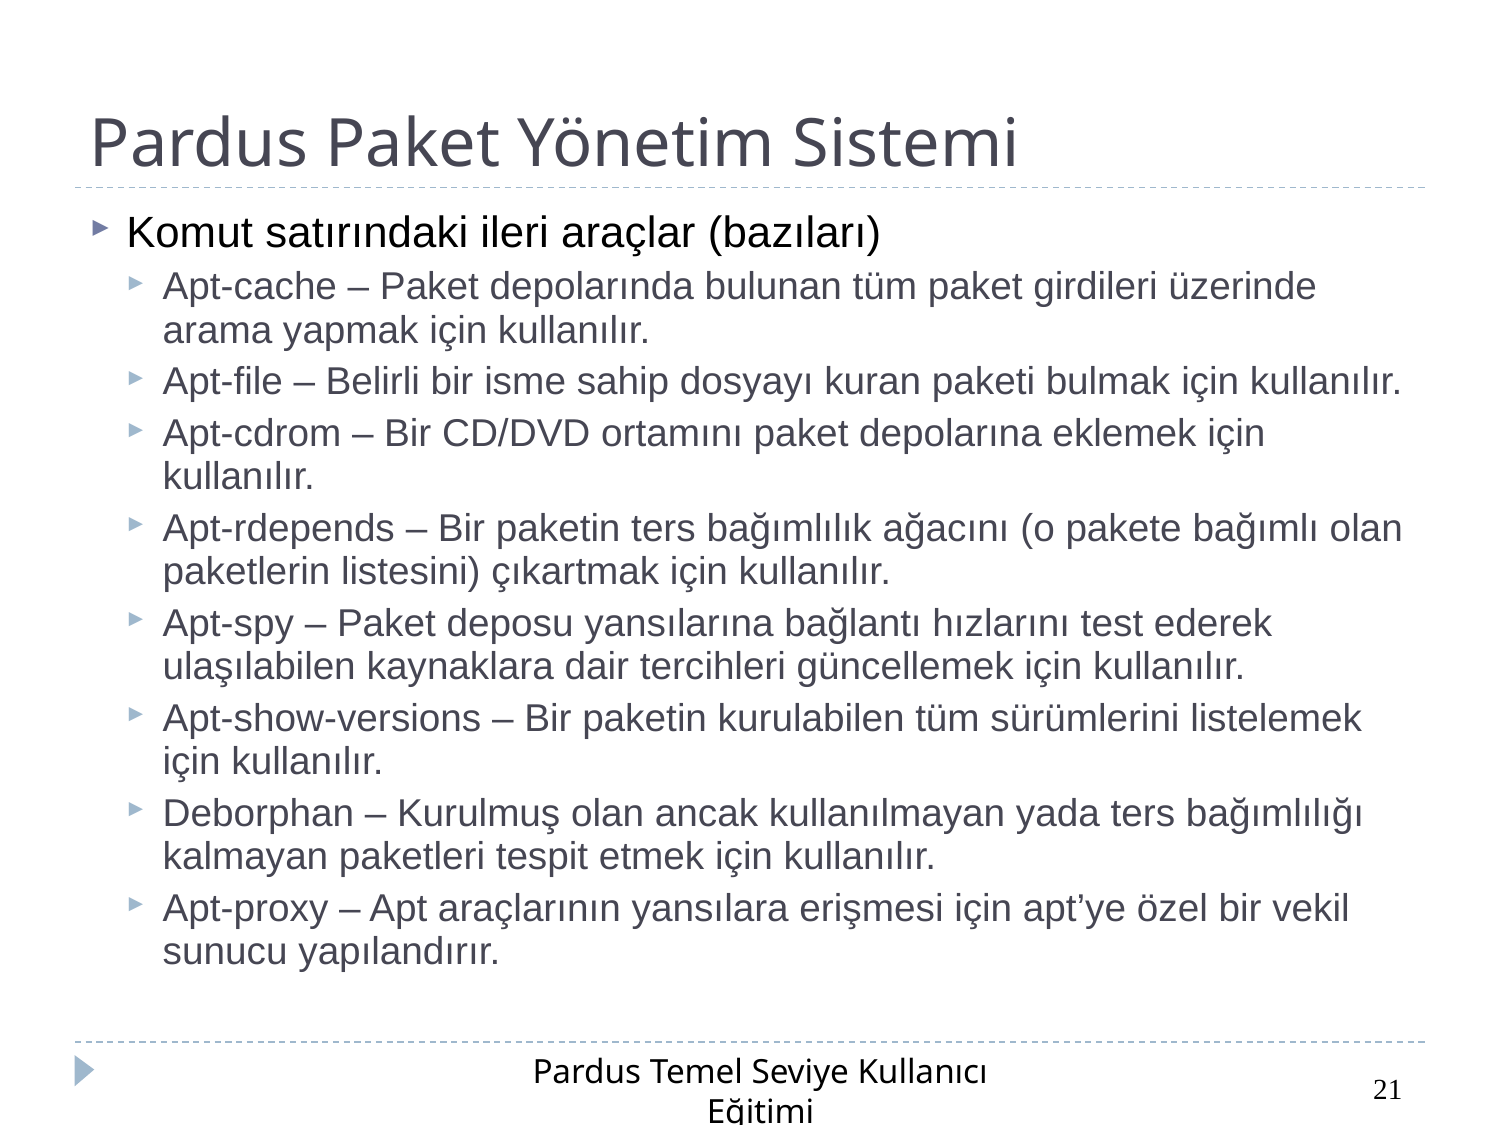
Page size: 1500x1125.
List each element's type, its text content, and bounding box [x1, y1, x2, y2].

list Komut satırındaki ileri araçlar (bazıları) Apt-cache – Paket depolarında bulunan tüm paket girdileri üzerinde arama yapmak için kullanılır. Apt-file – Belirli bir isme sahip dosyayı kuran paketi bulmak için kullanılır. Apt-cdrom – Bir CD/DVD ortamını paket depolarına eklemek için kullanılır. Apt-rdepends – Bir paketin ters bağımlılık ağacını (o pakete bağımlı olan paketlerin listesini) çıkartmak için kullanılır. Apt-spy – Paket deposu yansılarına bağlantı hızlarını test ederek ulaşılabilen kaynaklara dair tercihleri güncellemek için kullanılır. Apt-show-versions – Bir paketin kurulabilen tüm sürümlerini listelemek için kullanılır. Deborphan – Kurulmuş olan ancak kullanılmayan yada ters bağımlılığı kalmayan paketleri tespit etmek için kullanılır. Apt-proxy – Apt araçlarının yansılara erişmesi için apt’ye özel bir vekil sunucu yapılandırır. [75, 200, 1425, 1010]
title Pardus Paket Yönetim Sistemi [75, 24, 1425, 188]
